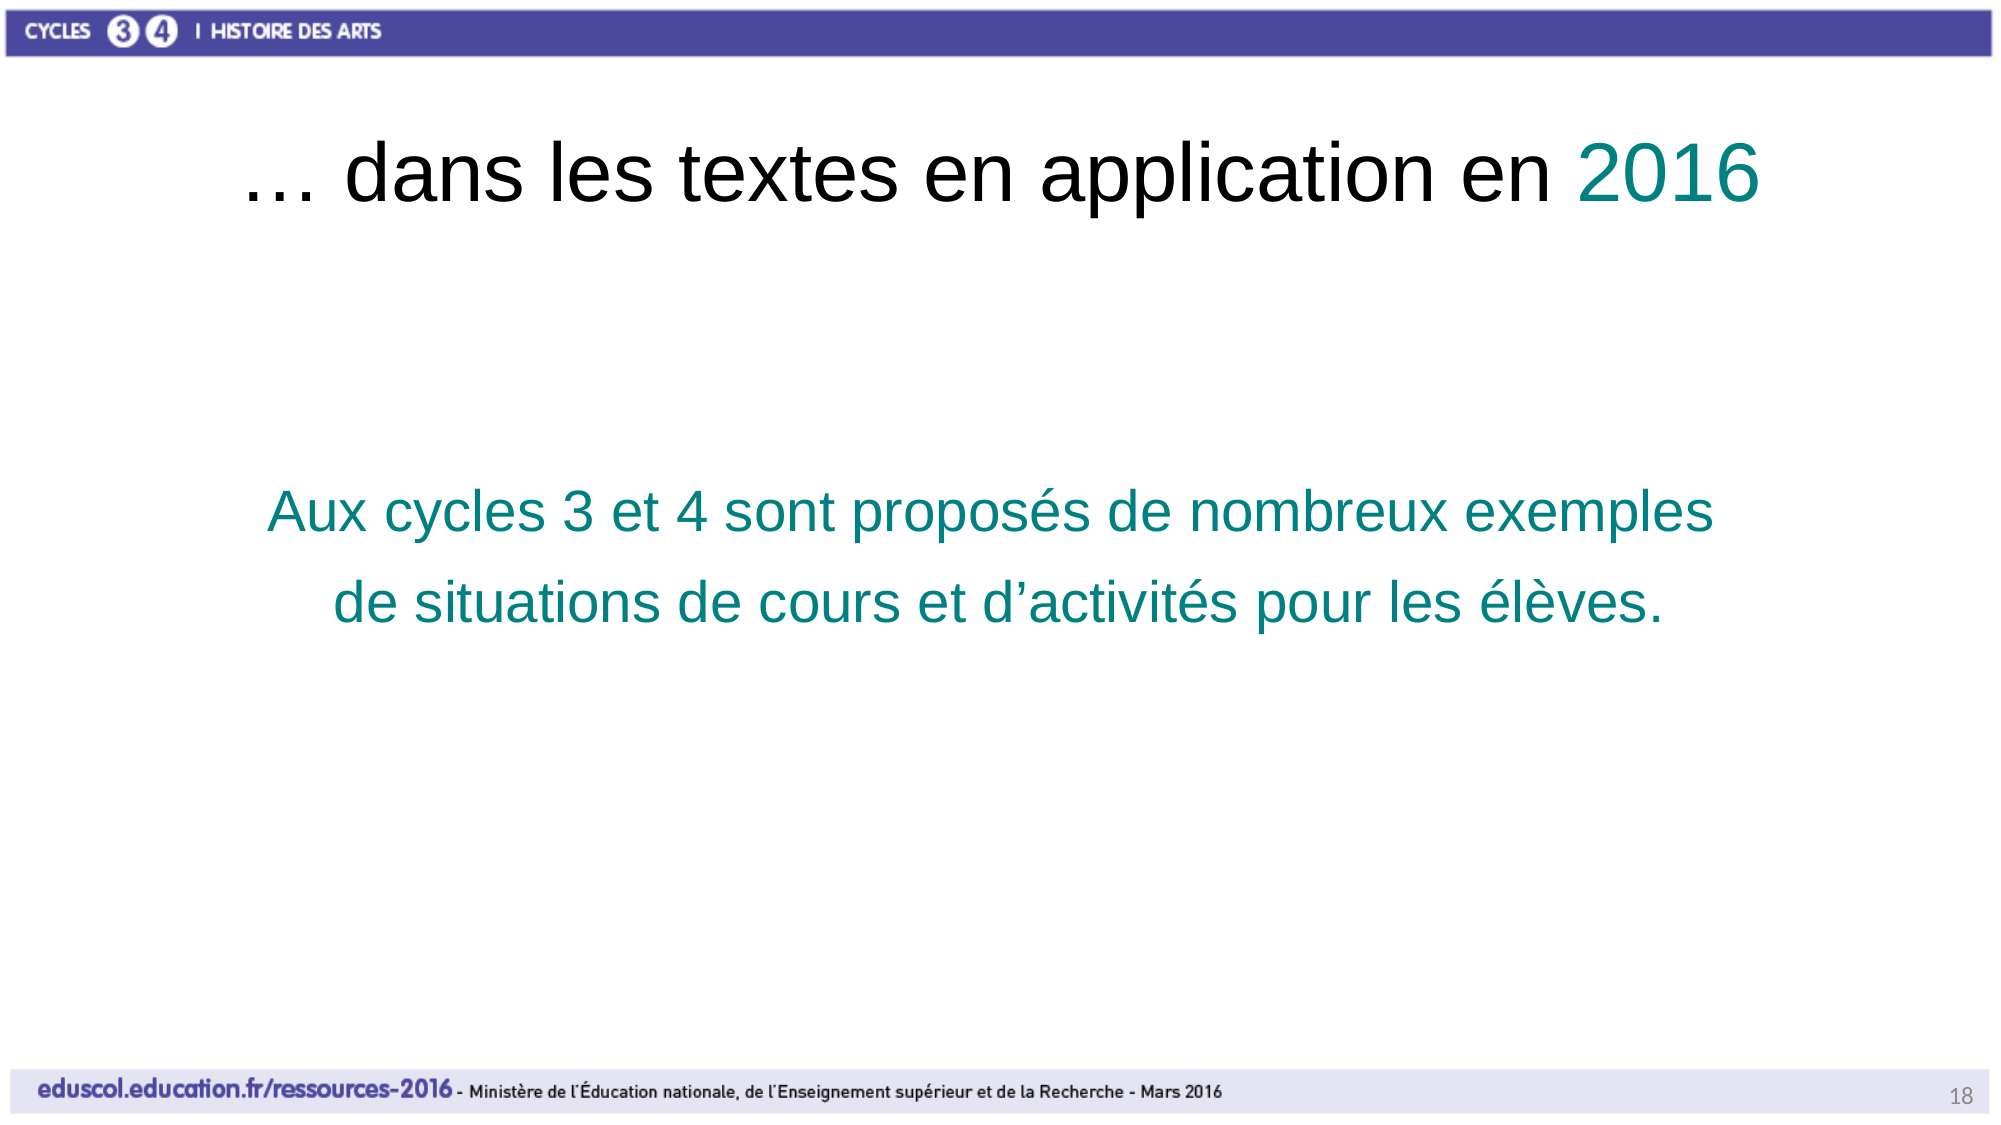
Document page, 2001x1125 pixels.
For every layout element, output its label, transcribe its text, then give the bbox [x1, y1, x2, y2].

list Aux cycles 3 et 4 sont proposés de nombreux exemples de situations de cours et d’activités pour les élèves. [137, 466, 1863, 664]
slide_number <numéro> [1918, 1065, 1990, 1125]
picture [0, 1058, 2000, 1125]
picture [0, 0, 2000, 67]
title … dans les textes en application en 2016 [137, 67, 1863, 278]
